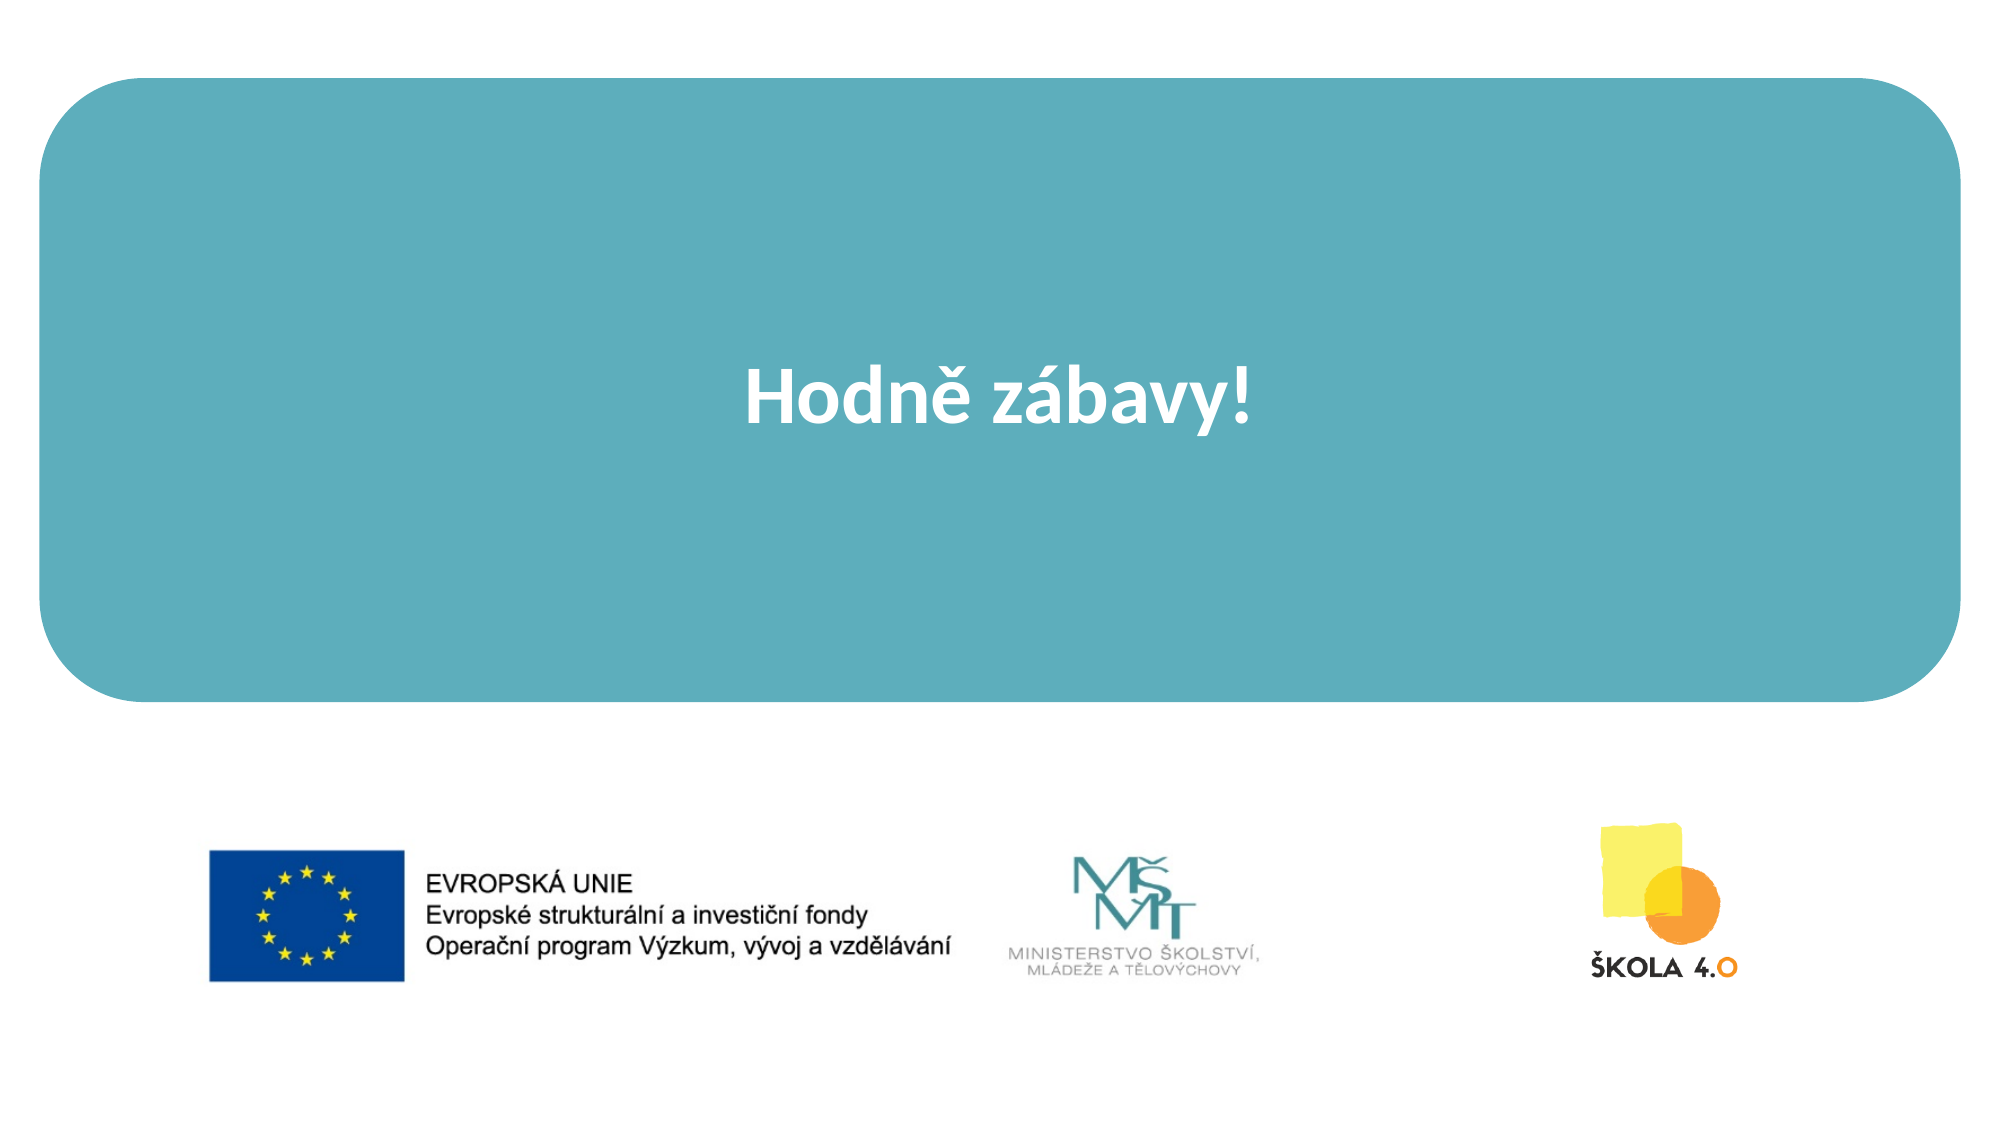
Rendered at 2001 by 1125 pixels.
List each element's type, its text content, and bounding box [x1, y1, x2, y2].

text_box Hodně zábavy! [39, 78, 1961, 703]
picture [144, 785, 1324, 1047]
picture [1548, 785, 1781, 1015]
